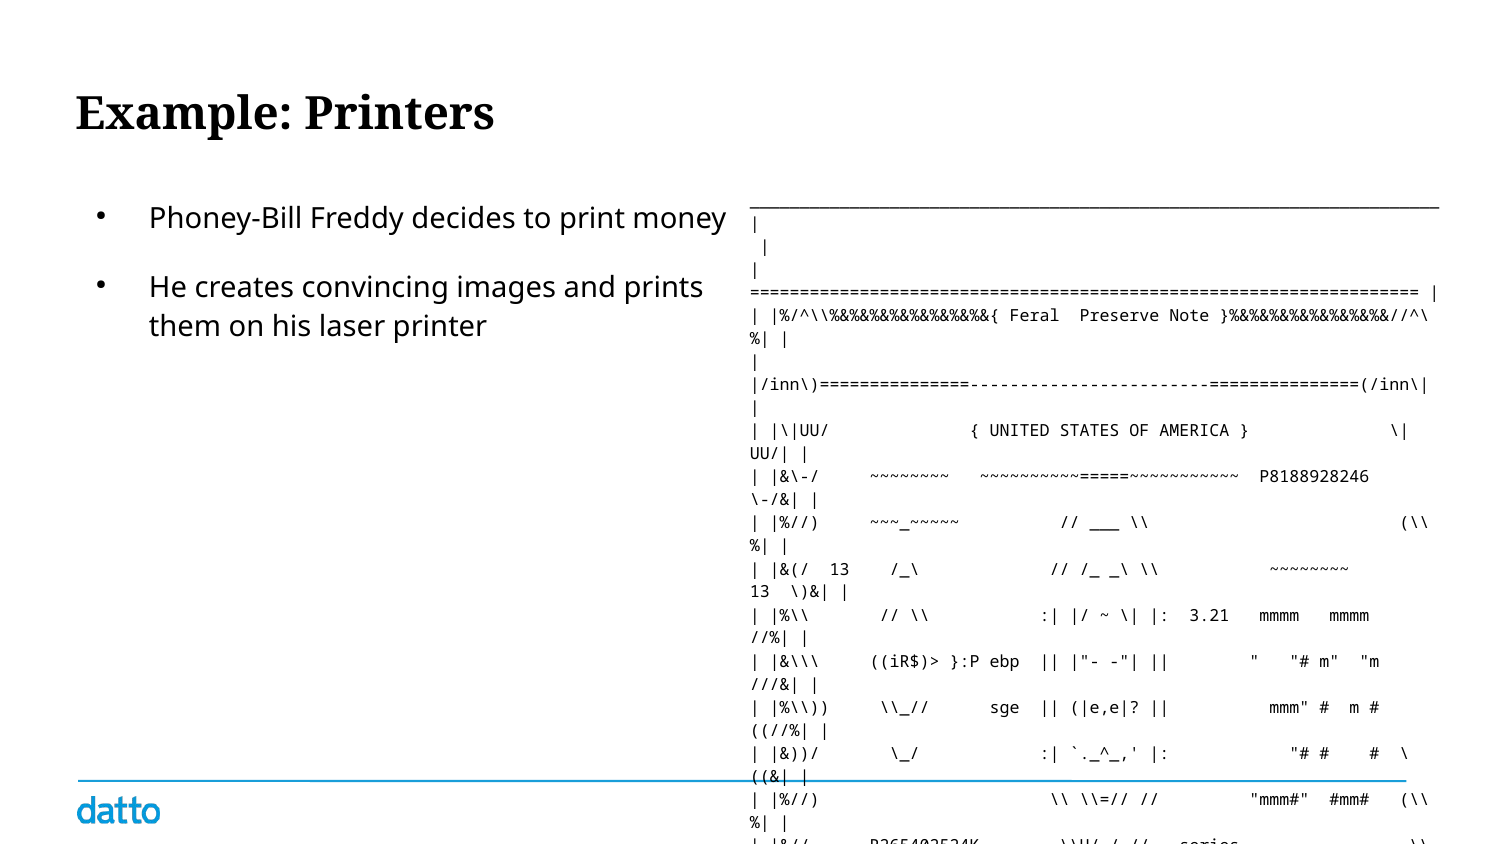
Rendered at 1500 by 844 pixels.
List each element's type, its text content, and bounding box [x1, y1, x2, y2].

title Example: Printers [75, 51, 1404, 172]
list Phoney-Bill Freddy decides to print money He creates convincing images and prints them on his laser printer [78, 197, 736, 687]
picture [146, 808, 156, 819]
picture [82, 808, 91, 819]
picture [77, 796, 91, 808]
picture [95, 796, 133, 824]
picture [122, 808, 133, 824]
picture [136, 796, 160, 824]
text_box _____________________________________________________________________ | | | =================================================================== | | |%/^\\%&%&%&%&%&%&%&%&{ Feral Preserve Note }%&%&%&%&%&%&%&%&//^\%| | | |/inn\)===============------------------------===============(/inn\| | | |\|UU/ { UNITED STATES OF AMERICA } \|UU/| | | |&\-/ ~~~~~~~~ ~~~~~~~~~~=====~~~~~~~~~~~ P8188928246 \-/&| | | |%//) ~~~_~~~~~ // ___ \\ (\\%| | | |&(/ 13 /_\ // /_ _\ \\ ~~~~~~~~ 13 \)&| | | |%\\ // \\ :| |/ ~ \| |: 3.21 mmmm mmmm //%| | | |&\\\ ((iR$)> }:P ebp || |"- -"| || " "# m" "m ///&| | | |%\\)) \\_// sge || (|e,e|? || mmm" # m # ((//%| | | |&))/ \_/ :| `._^_,' |: "# # # \((&| | | |%//) \\ \\=// // "mmm#" #mm# (\\%| | | |&// R265402524K \\U/_/ // series \\&| | | |%/> 13 _\\___//_ 1932 13 <\%| | | |&/^\ Treasurer ______{Franklin}________ Secretary /^\&| | | |/inn\ ))--------------------(( /inn\| | | |)|UU(================/ THIRTY DOLLARS \================)|UU(| | | |{===}%&%&%&%&%&%&%&%&%a%a%a%a%a%a%a%a%a%a%a%a%&%&%&%&%&%&%&%&{===}| | | ==================================================================== | |______________________________________________________________________| [735, 135, 1456, 571]
